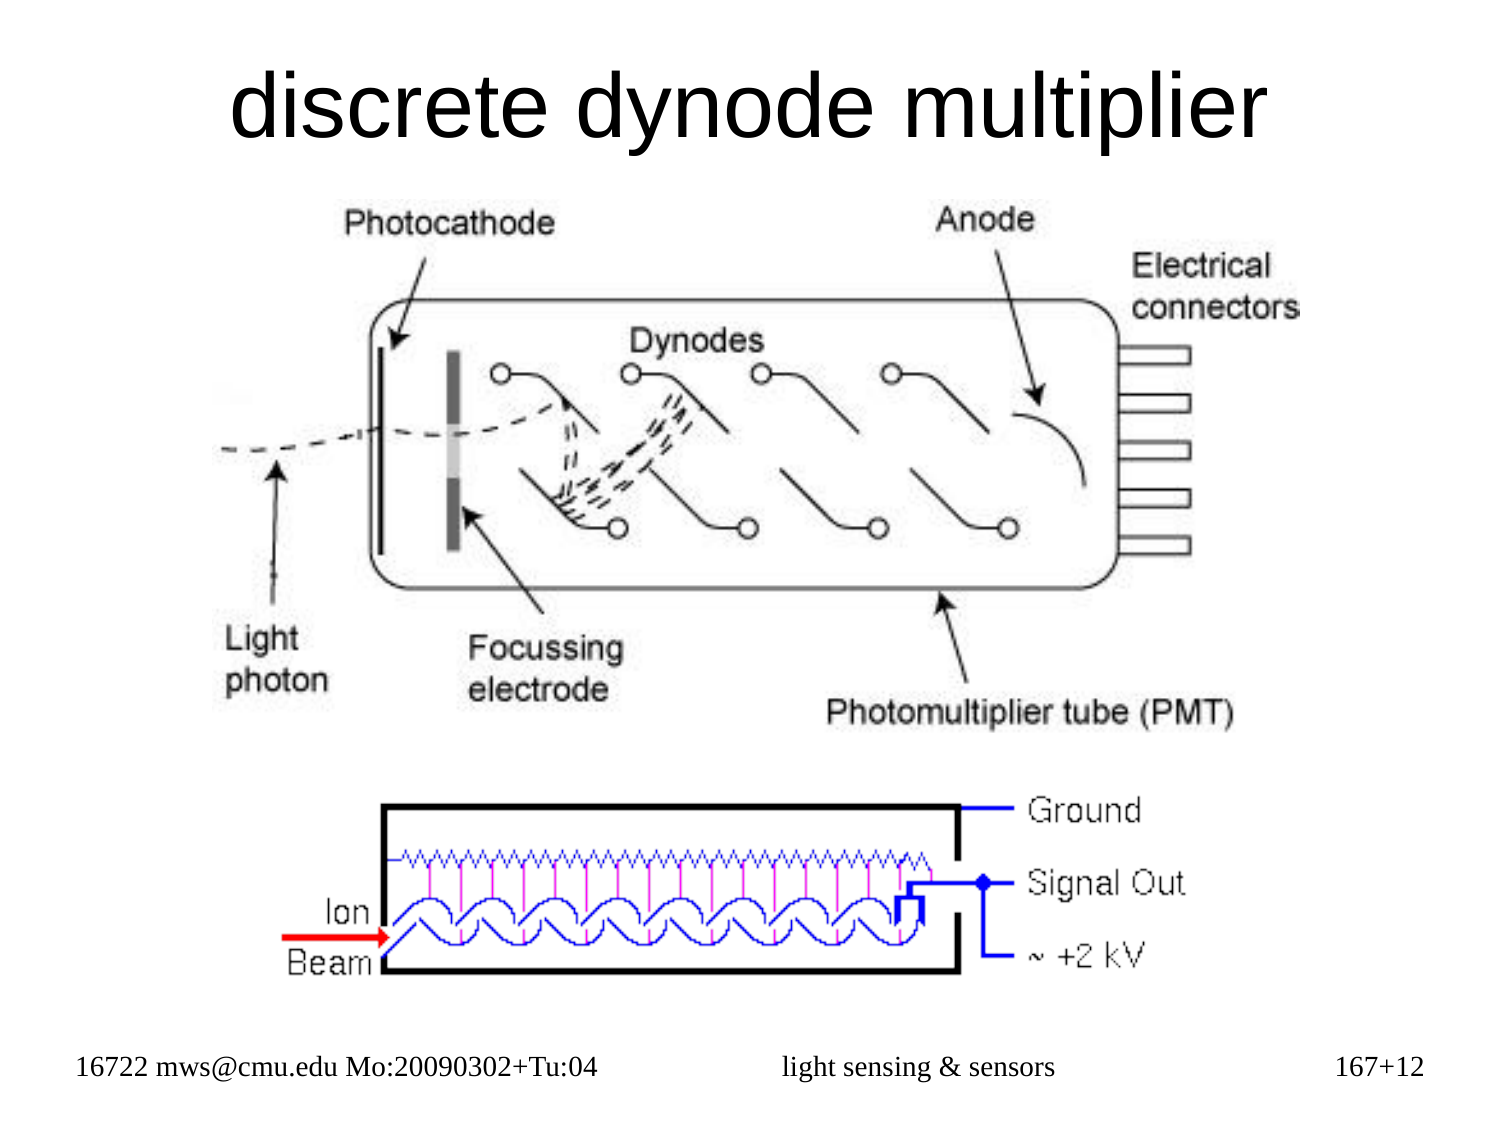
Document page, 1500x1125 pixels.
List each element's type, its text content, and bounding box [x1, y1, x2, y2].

picture [275, 787, 1225, 983]
picture [212, 199, 1300, 774]
title discrete dynode multiplier [112, 47, 1388, 166]
